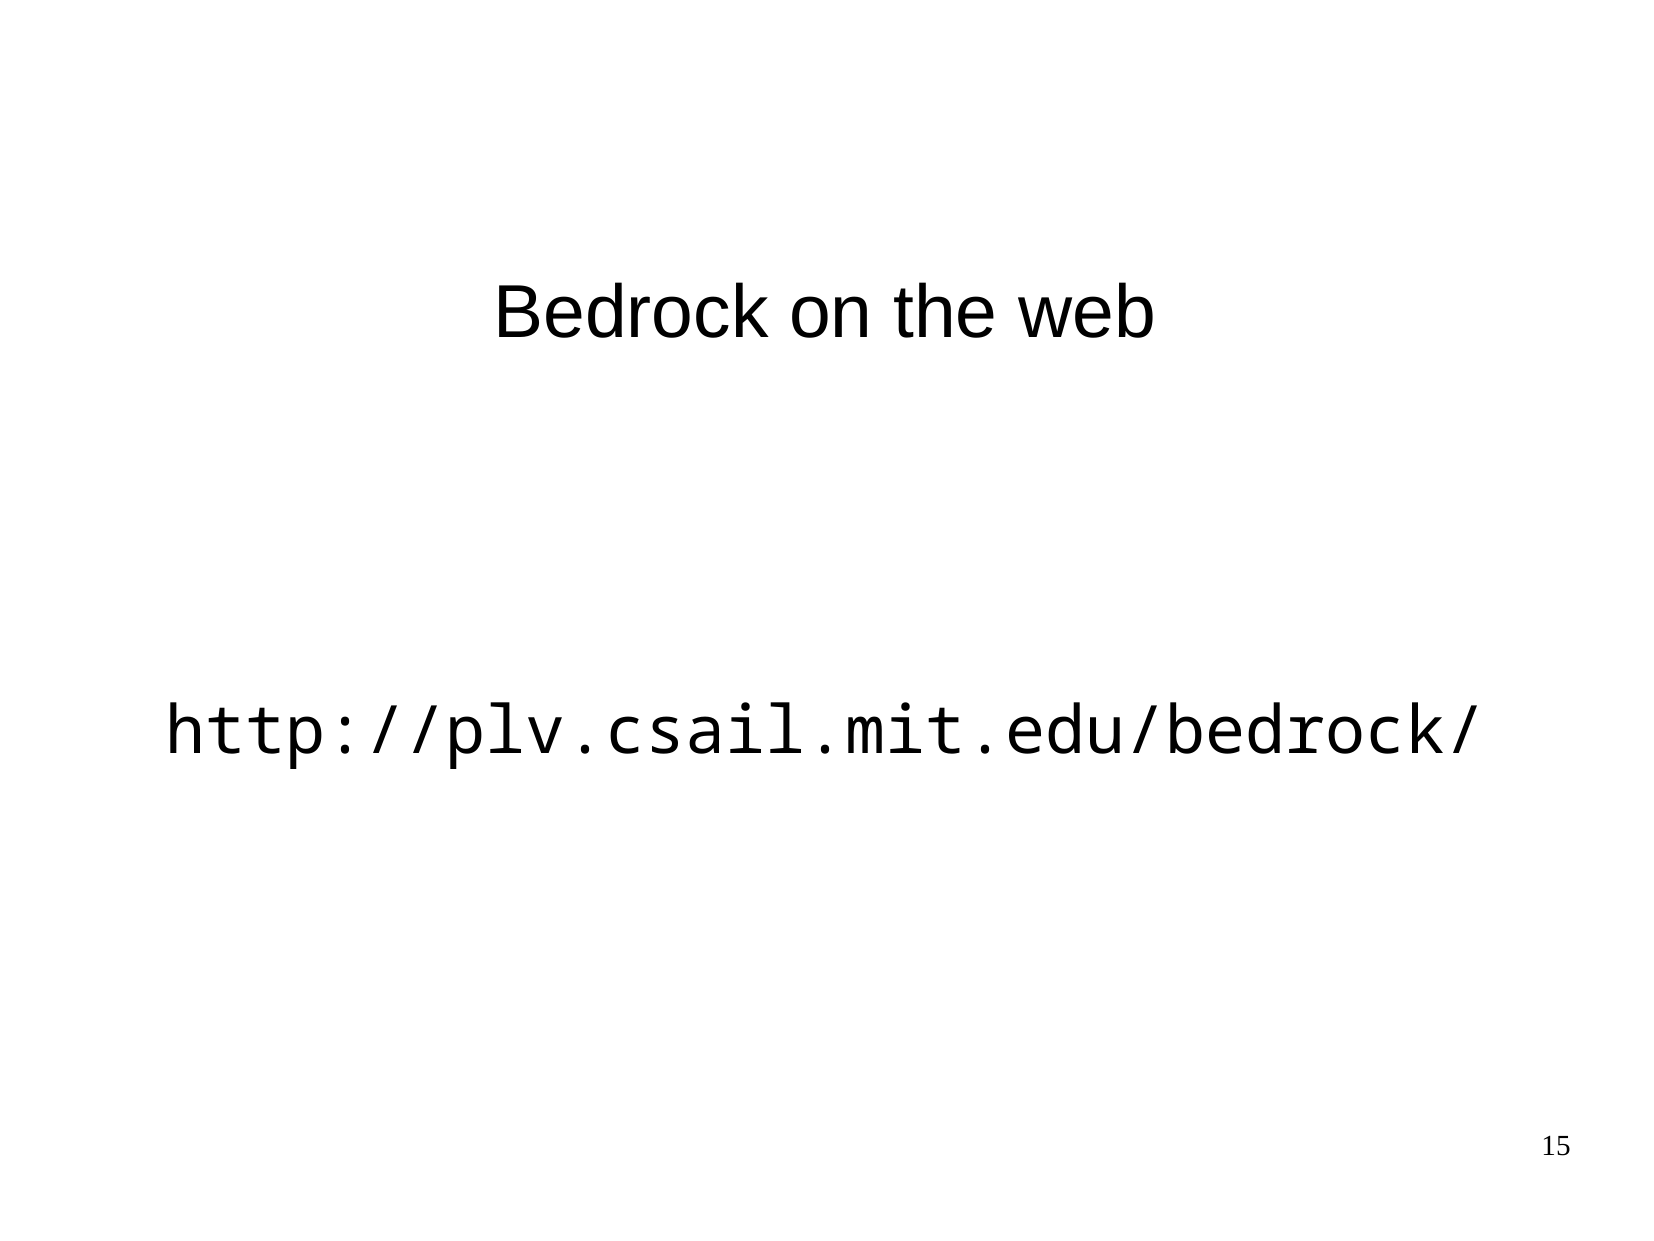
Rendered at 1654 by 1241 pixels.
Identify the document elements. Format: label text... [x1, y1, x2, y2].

text_box http://plv.csail.mit.edu/bedrock/ [75, 675, 1576, 768]
text_box Bedrock on the web [75, 261, 1576, 361]
